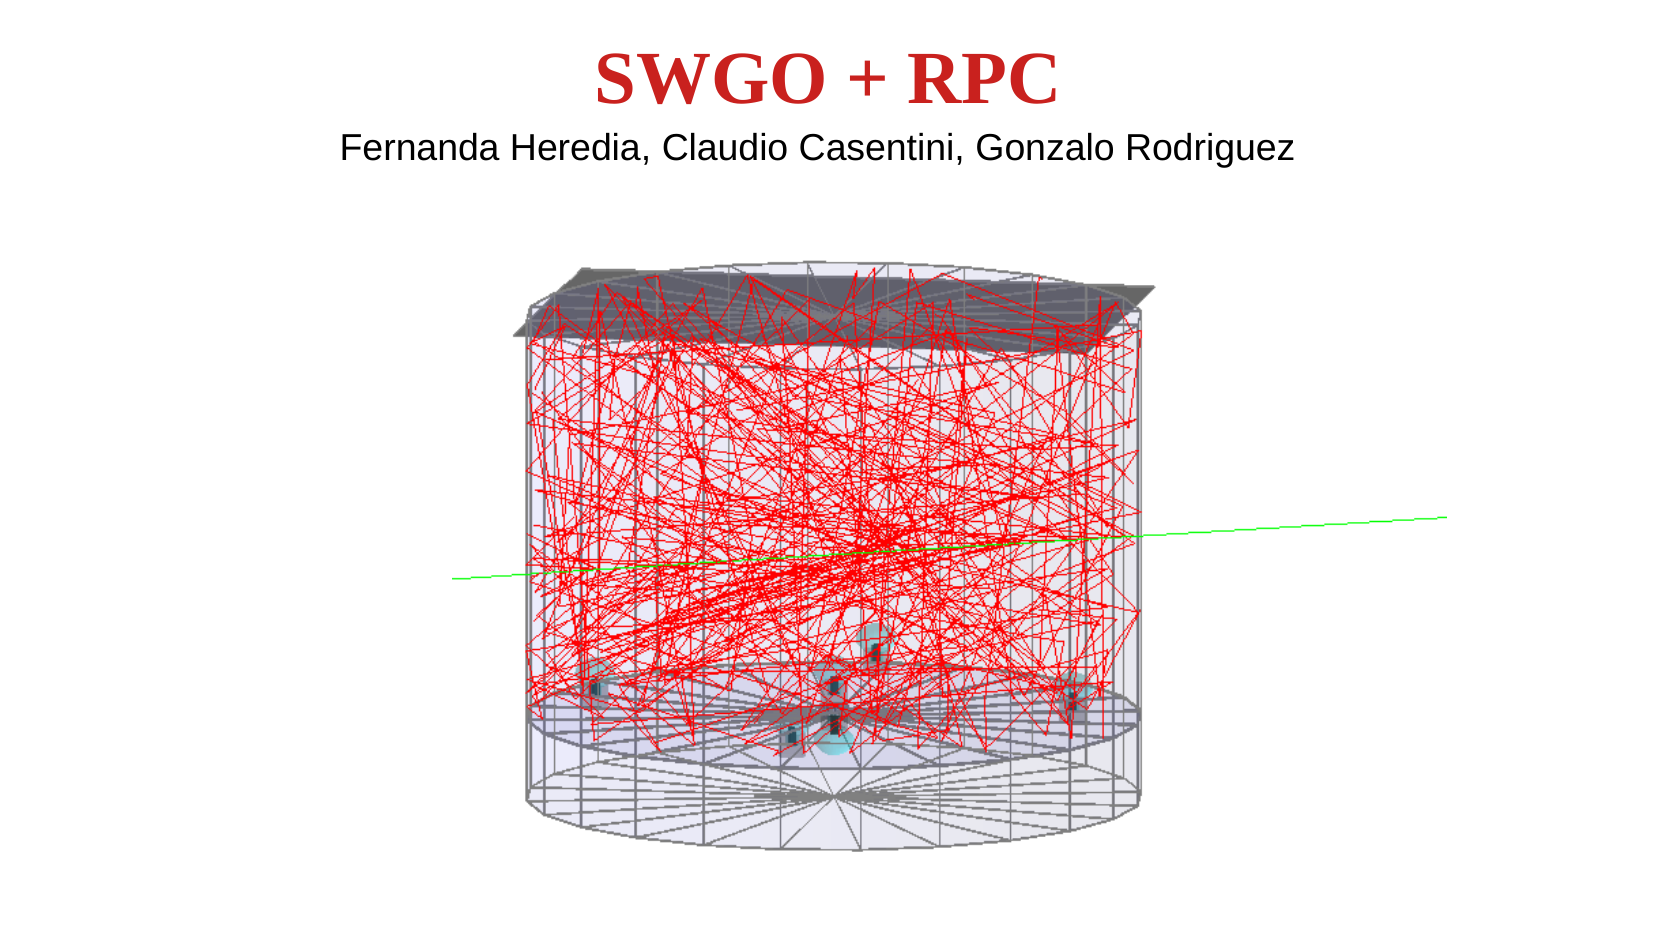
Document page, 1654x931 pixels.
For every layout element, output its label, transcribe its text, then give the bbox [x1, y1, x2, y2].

text_box Fernanda Heredia, Claudio Casentini, Gonzalo Rodriguez [324, 119, 1329, 261]
picture [452, 220, 1447, 916]
text_box SWGO + RPC [579, 29, 1074, 119]
